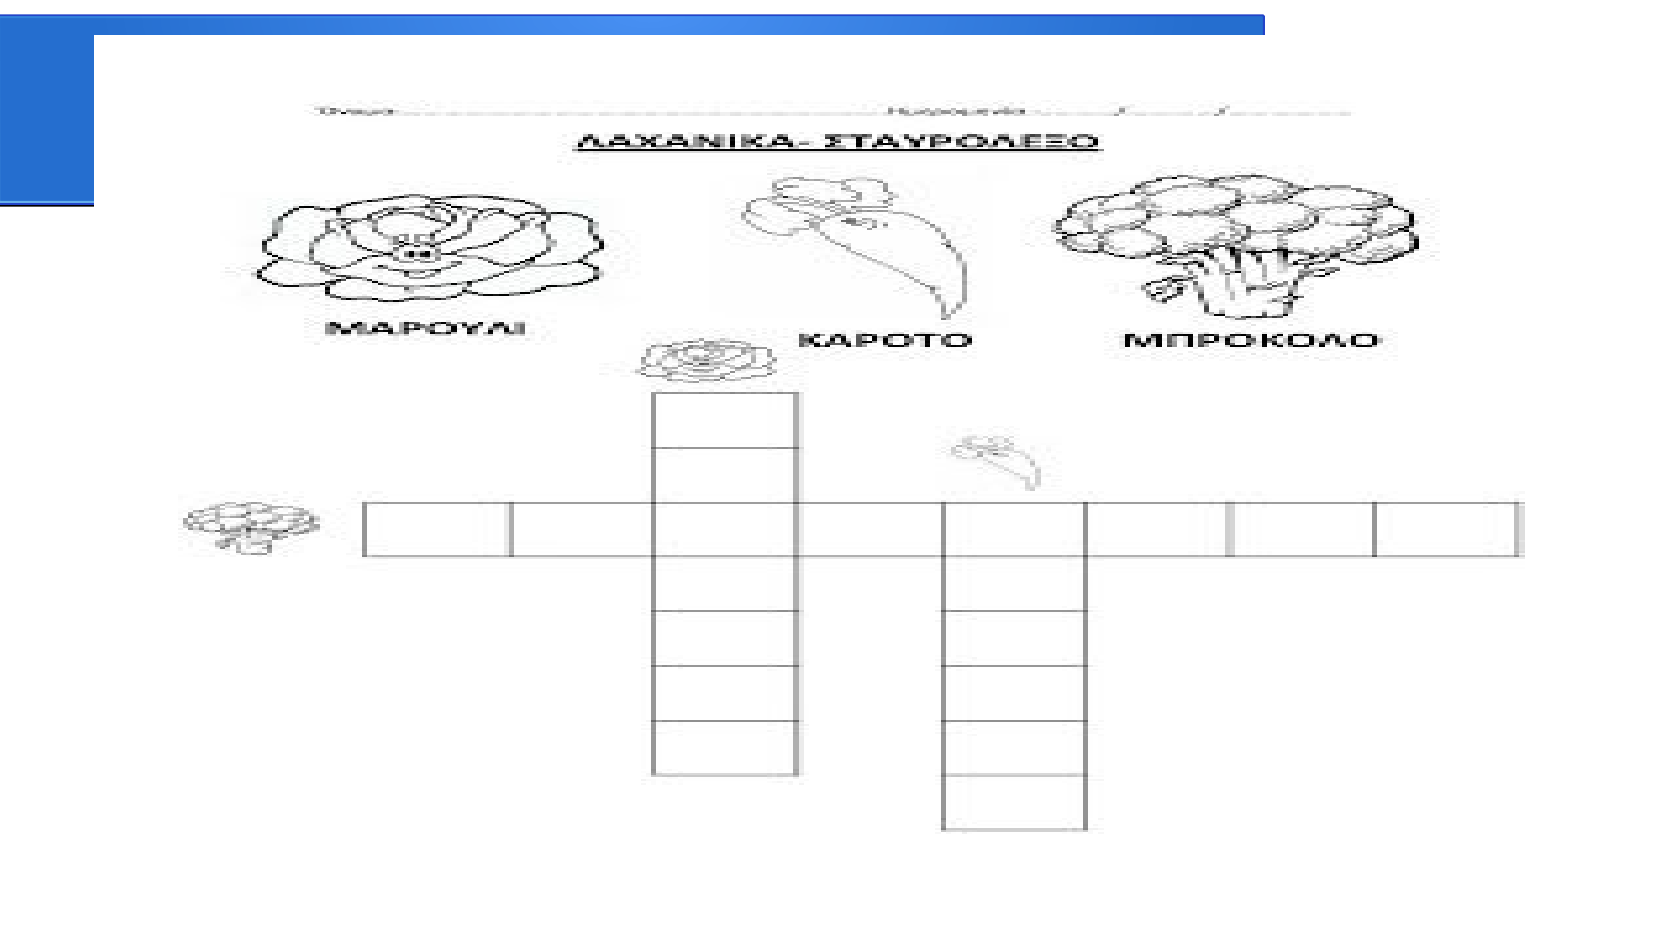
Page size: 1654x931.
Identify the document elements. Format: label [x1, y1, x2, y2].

picture [94, 35, 1583, 851]
